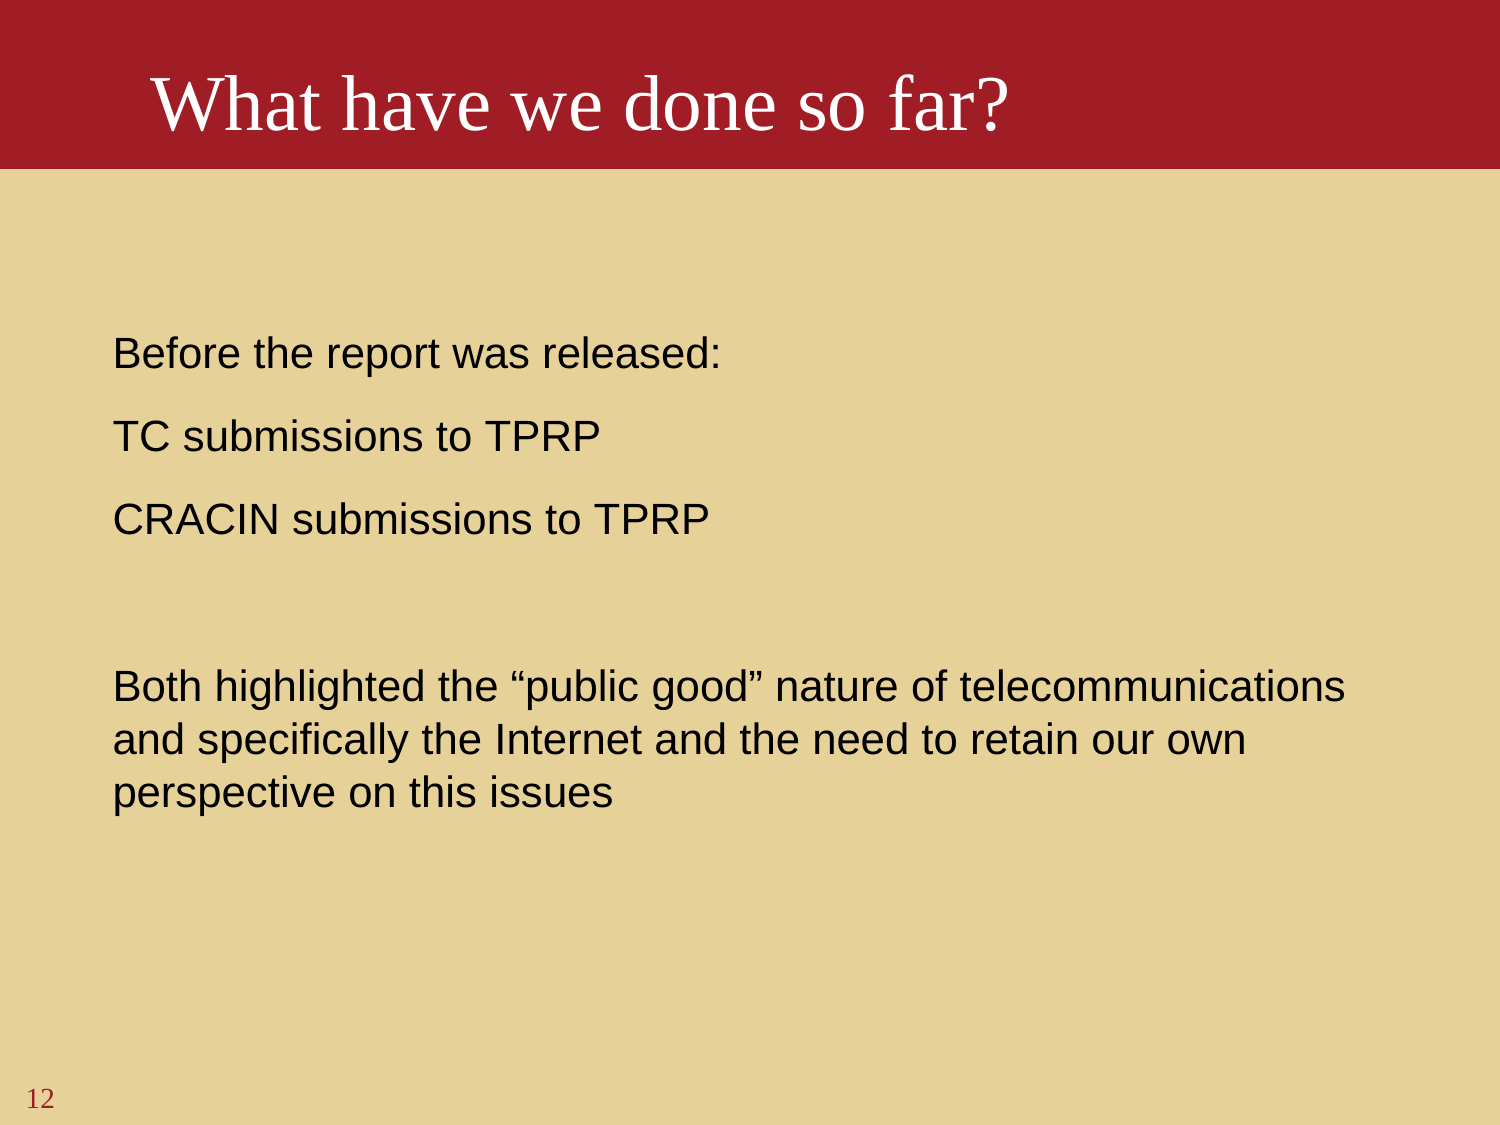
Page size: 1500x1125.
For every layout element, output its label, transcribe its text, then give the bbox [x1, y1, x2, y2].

list Before the report was released: TC submissions to TPRP CRACIN submissions to TPRP Both highlighted the “public good” nature of telecommunications and specifically the Internet and the need to retain our own perspective on this issues [112, 324, 1438, 1125]
title What have we done so far? [0, 0, 1500, 169]
